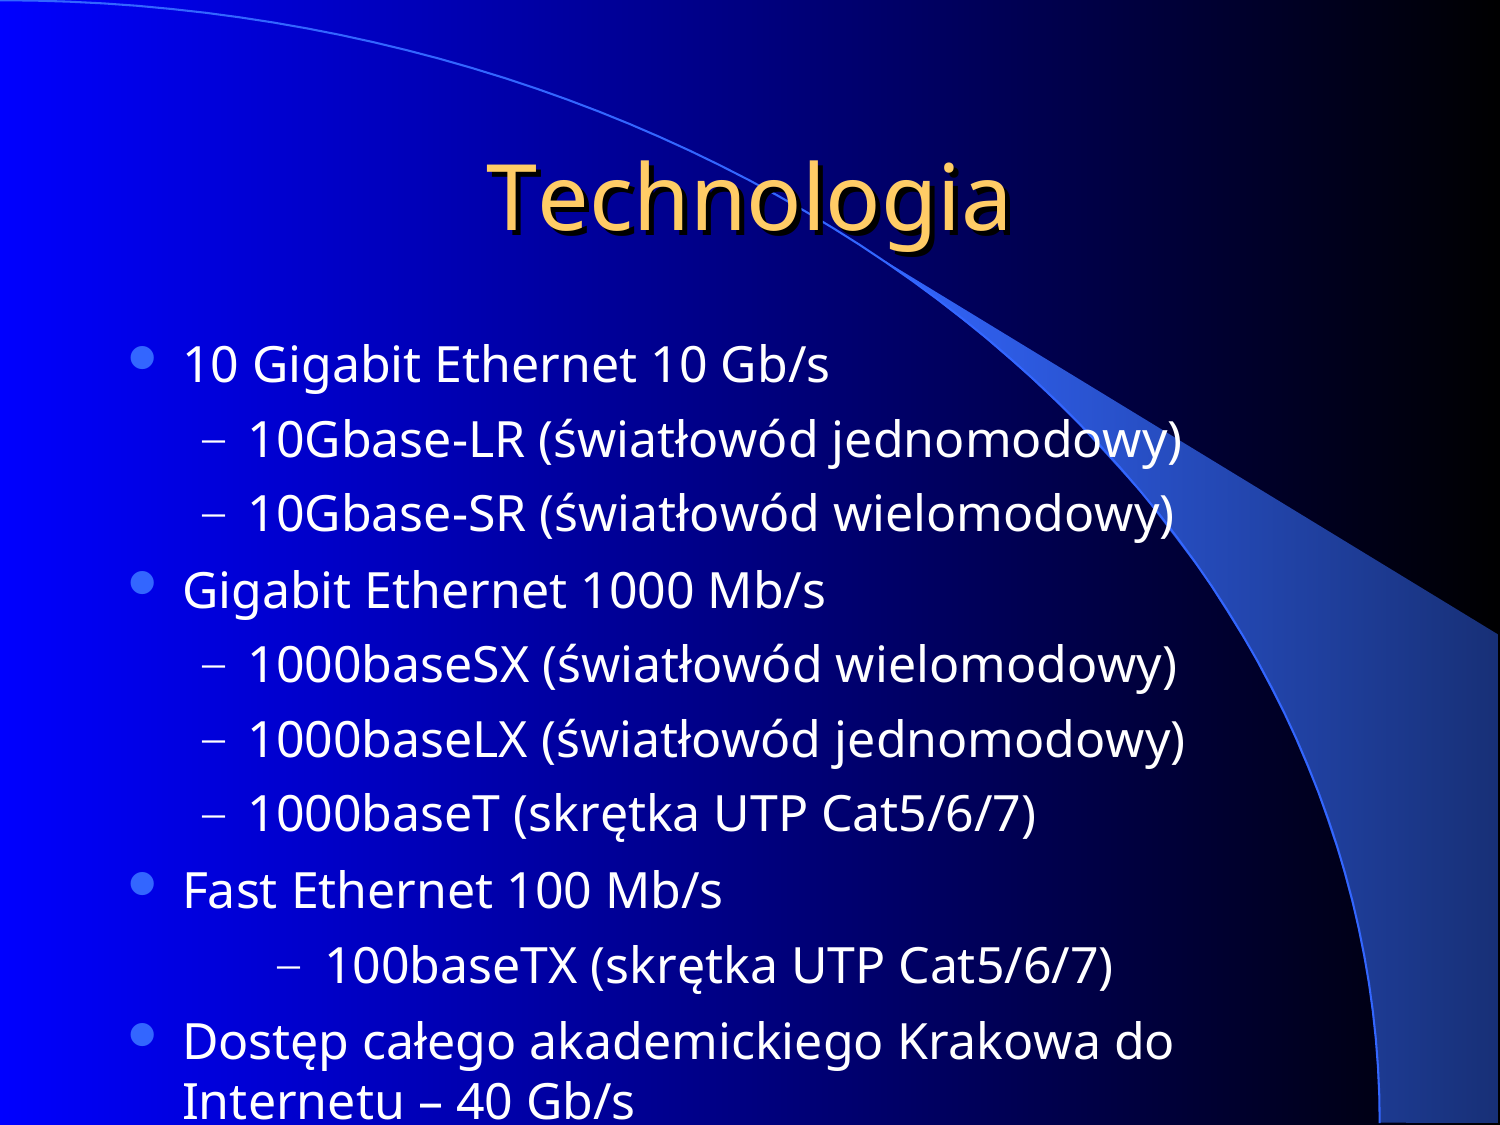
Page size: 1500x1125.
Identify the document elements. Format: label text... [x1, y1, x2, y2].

title Technologia [112, 99, 1388, 288]
list 10 Gigabit Ethernet 10 Gb/s 10Gbase-LR (światłowód jednomodowy) 10Gbase-SR (światłowód wielomodowy) Gigabit Ethernet 1000 Mb/s 1000baseSX (światłowód wielomodowy) 1000baseLX (światłowód jednomodowy) 1000baseT (skrętka UTP Cat5/6/7) Fast Ethernet 100 Mb/s 100baseTX (skrętka UTP Cat5/6/7) Dostęp całego akademickiego Krakowa do Internetu – 40 Gb/s [112, 324, 1388, 1000]
